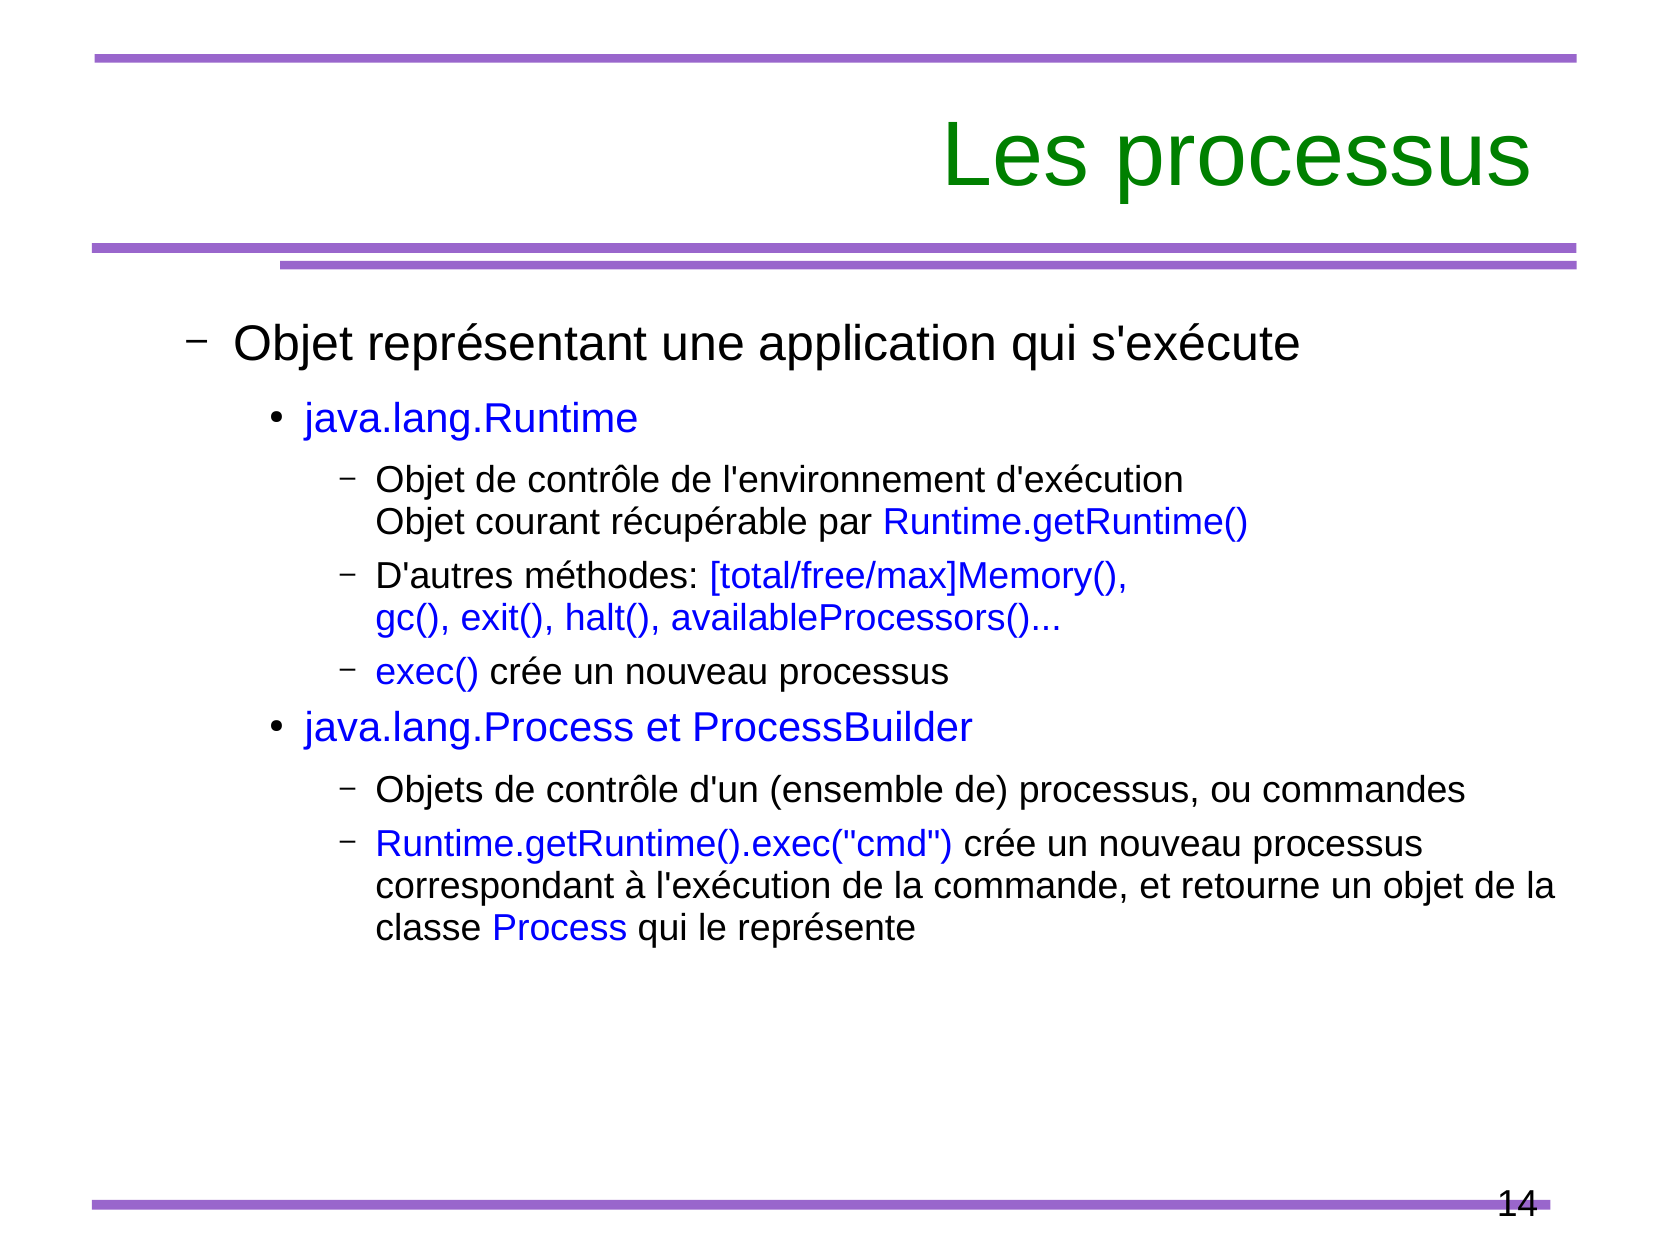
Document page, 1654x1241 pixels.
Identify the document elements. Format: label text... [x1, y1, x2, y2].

title Les processus [121, 49, 1534, 257]
list Objet représentant une application qui s'exécute java.lang.Runtime Objet de contrôle de l'environnement d'exécution Objet courant récupérable par Runtime.getRuntime() D'autres méthodes: [total/free/max]Memory(), gc(), exit(), halt(), availableProcessors()... exec() crée un nouveau processus java.lang.Process et ProcessBuilder Objets de contrôle d'un (ensemble de) processus, ou commandes Runtime.getRuntime().exec("cmd") crée un nouveau processus correspondant à l'exécution de la commande, et retourne un objet de la classe Process qui le représente [92, 315, 1563, 1163]
